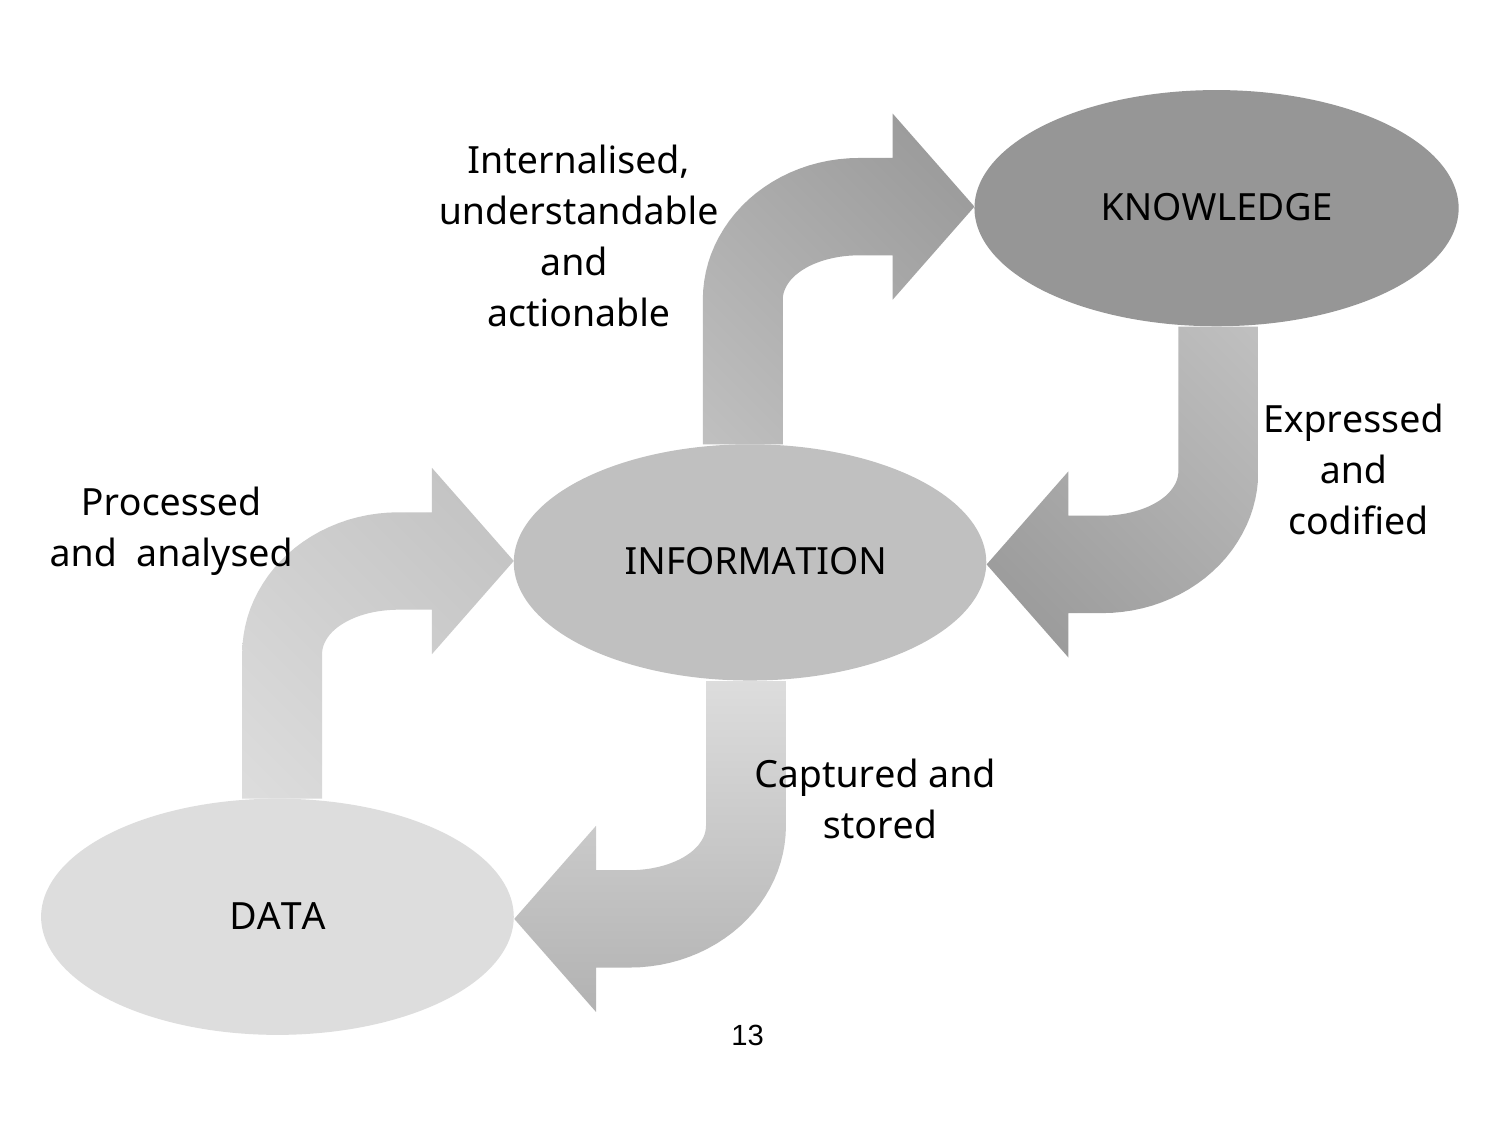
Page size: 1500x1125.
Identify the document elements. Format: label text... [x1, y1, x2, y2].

text_box [41, 90, 1459, 1035]
text_box DATA [159, 881, 396, 948]
text_box Internalised, understandable and actionable [407, 125, 751, 346]
text_box INFORMATION [584, 527, 928, 594]
text_box Expressed and codified [1216, 385, 1500, 554]
text_box Processed and analysed [29, 467, 313, 586]
text_box Captured and stored [738, 739, 1022, 858]
text_box KNOWLEDGE [1045, 172, 1388, 240]
